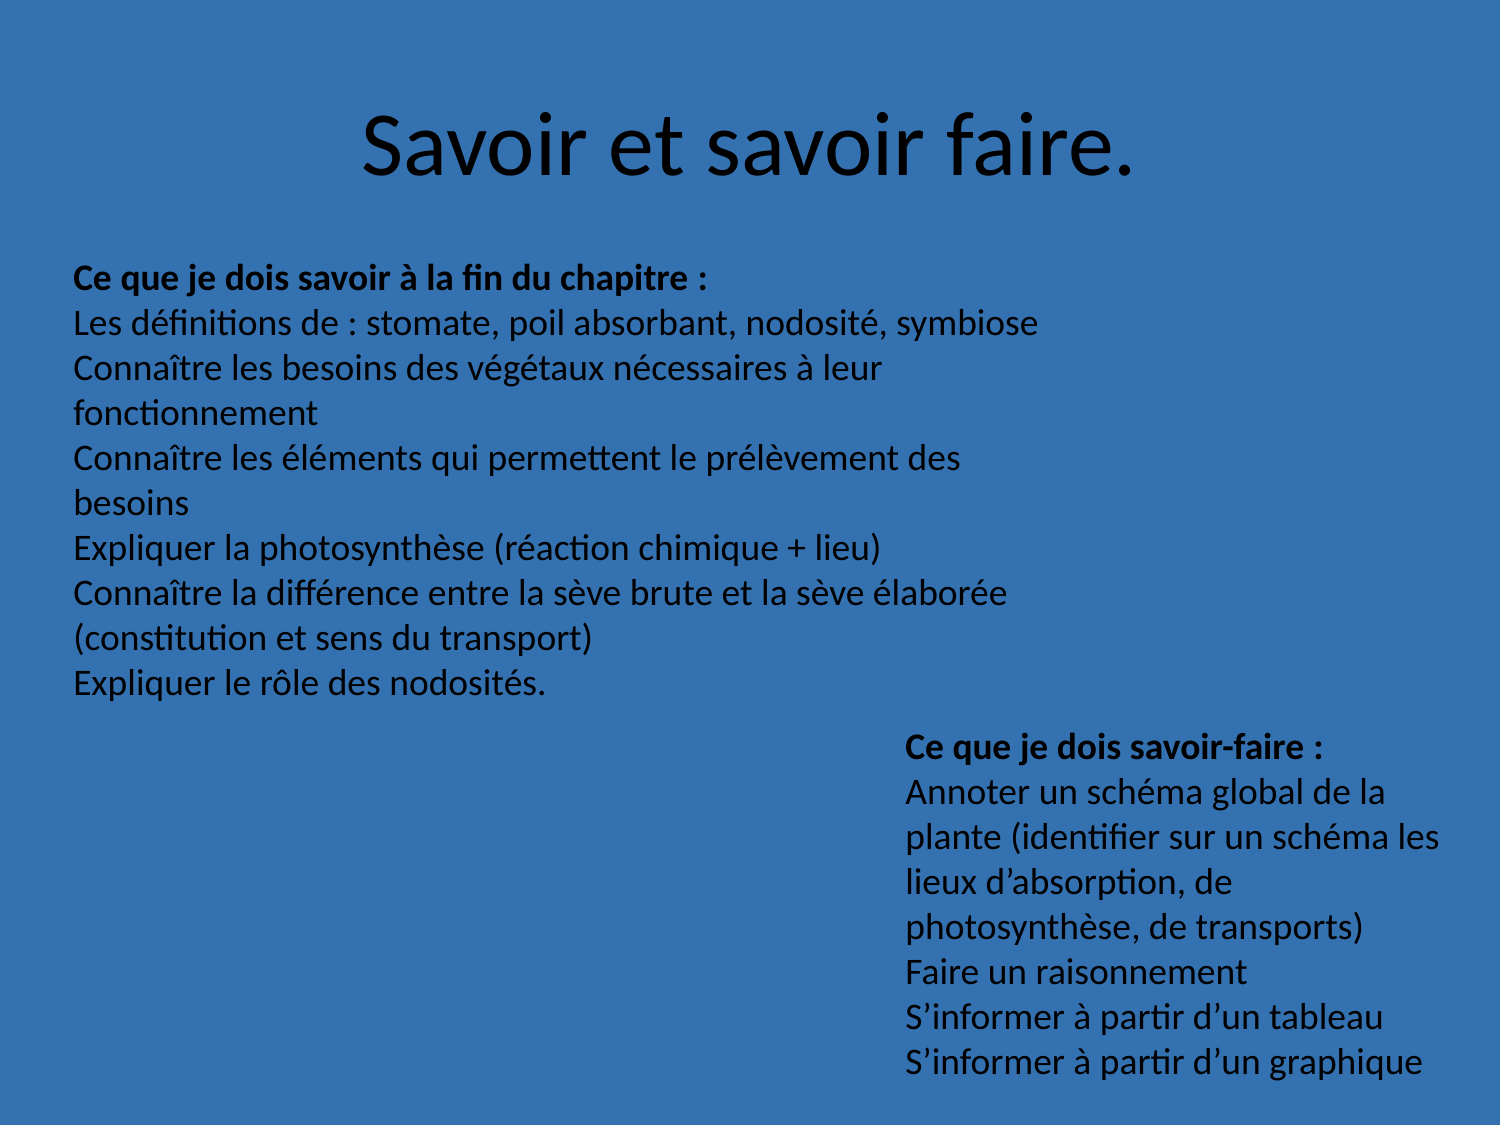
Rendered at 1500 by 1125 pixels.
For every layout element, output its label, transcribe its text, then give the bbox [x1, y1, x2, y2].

text_box Ce que je dois savoir à la fin du chapitre : Les définitions de : stomate, poil absorbant, nodosité, symbiose Connaître les besoins des végétaux nécessaires à leur fonctionnement Connaître les éléments qui permettent le prélèvement des besoins Expliquer la photosynthèse (réaction chimique + lieu) Connaître la différence entre la sève brute et la sève élaborée (constitution et sens du transport) Expliquer le rôle des nodosités. [58, 246, 1090, 711]
text_box Ce que je dois savoir-faire : Annoter un schéma global de la plante (identifier sur un schéma les lieux d’absorption, de photosynthèse, de transports) Faire un raisonnement S’informer à partir d’un tableau S’informer à partir d’un graphique [890, 714, 1477, 1090]
text_box Savoir et savoir faire. [74, 45, 1425, 233]
